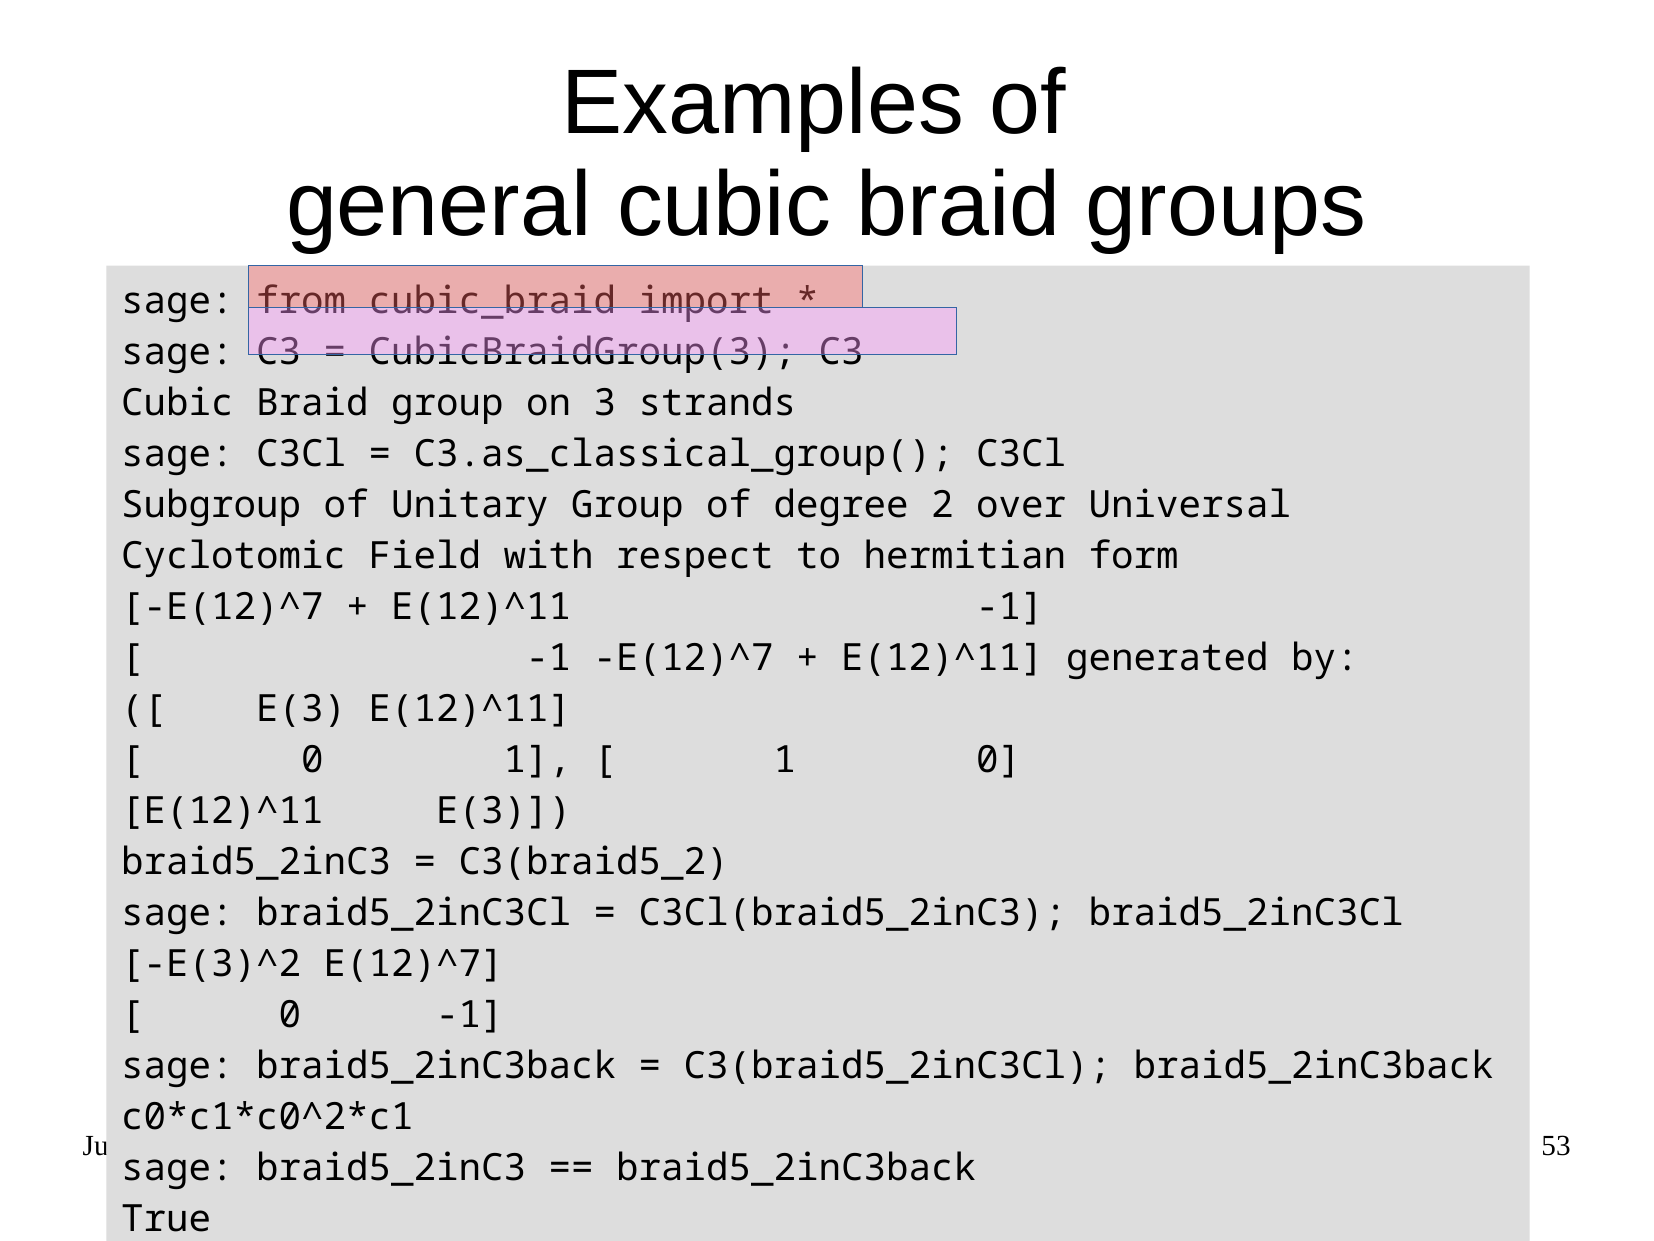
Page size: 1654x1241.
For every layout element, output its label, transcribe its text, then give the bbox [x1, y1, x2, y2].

text_box [248, 265, 957, 355]
text_box sage: from cubic_braid import * sage: C3 = CubicBraidGroup(3); C3 Cubic Braid group on 3 strands sage: C3Cl = C3.as_classical_group(); C3Cl Subgroup of Unitary Group of degree 2 over Universal Cyclotomic Field with respect to hermitian form [-E(12)^7 + E(12)^11 -1] [ -1 -E(12)^7 + E(12)^11] generated by: ([ E(3) E(12)^11] [ 0 1], [ 1 0] [E(12)^11 E(3)]) braid5_2inC3 = C3(braid5_2) sage: braid5_2inC3Cl = C3Cl(braid5_2inC3); braid5_2inC3Cl [-E(3)^2 E(12)^7] [ 0 -1] sage: braid5_2inC3back = C3(braid5_2inC3Cl); braid5_2inC3back c0*c1*c0^2*c1 sage: braid5_2inC3 == braid5_2inC3back True sage: braid5_2inC3.braid() == braid5_2inC3back.braid() False [106, 265, 1530, 1179]
title Examples of general cubic braid groups [82, 49, 1571, 257]
